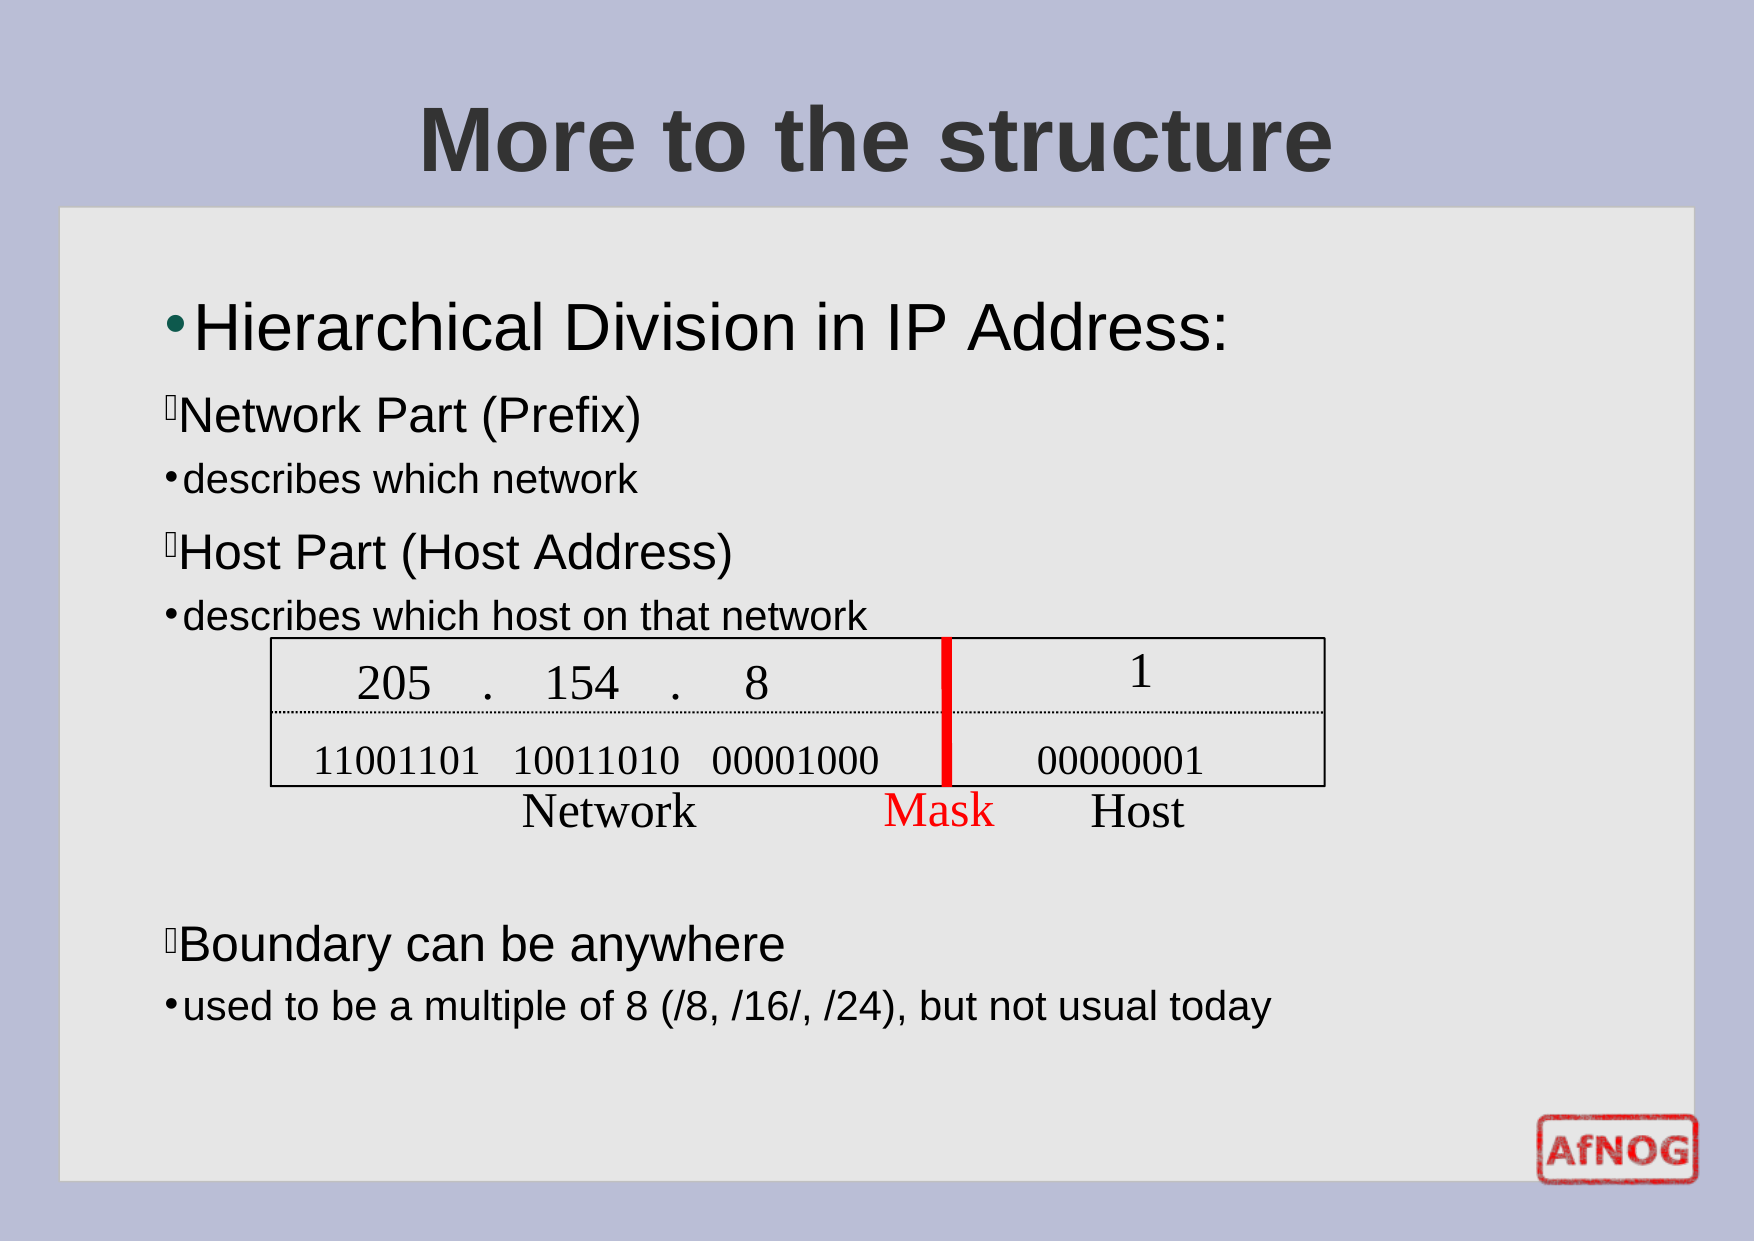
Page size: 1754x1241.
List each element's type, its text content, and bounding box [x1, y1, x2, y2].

text_box 1 [1119, 634, 1177, 702]
text_box [59, 285, 1695, 1182]
text_box 11001101 10011010 00001000 00000001 [294, 729, 941, 789]
title More to the structure [59, 0, 1695, 285]
text_box Network [513, 789, 720, 842]
text_box 11001101 10011010 00001000 00000001 [952, 729, 1328, 789]
text_box Mask [874, 774, 1021, 841]
text_box 205 . 154 . 8 [348, 647, 793, 715]
list Hierarchical Division in IP Address: Network Part (Prefix)‏ describes which network Host Part (Host Address)‏ describes which host on that network Boundary can be anywhere used to be a multiple of 8 (/8, /16/, /24), but not usual today [164, 293, 1588, 1137]
text_box Host [1082, 789, 1210, 842]
picture [1535, 1112, 1701, 1188]
